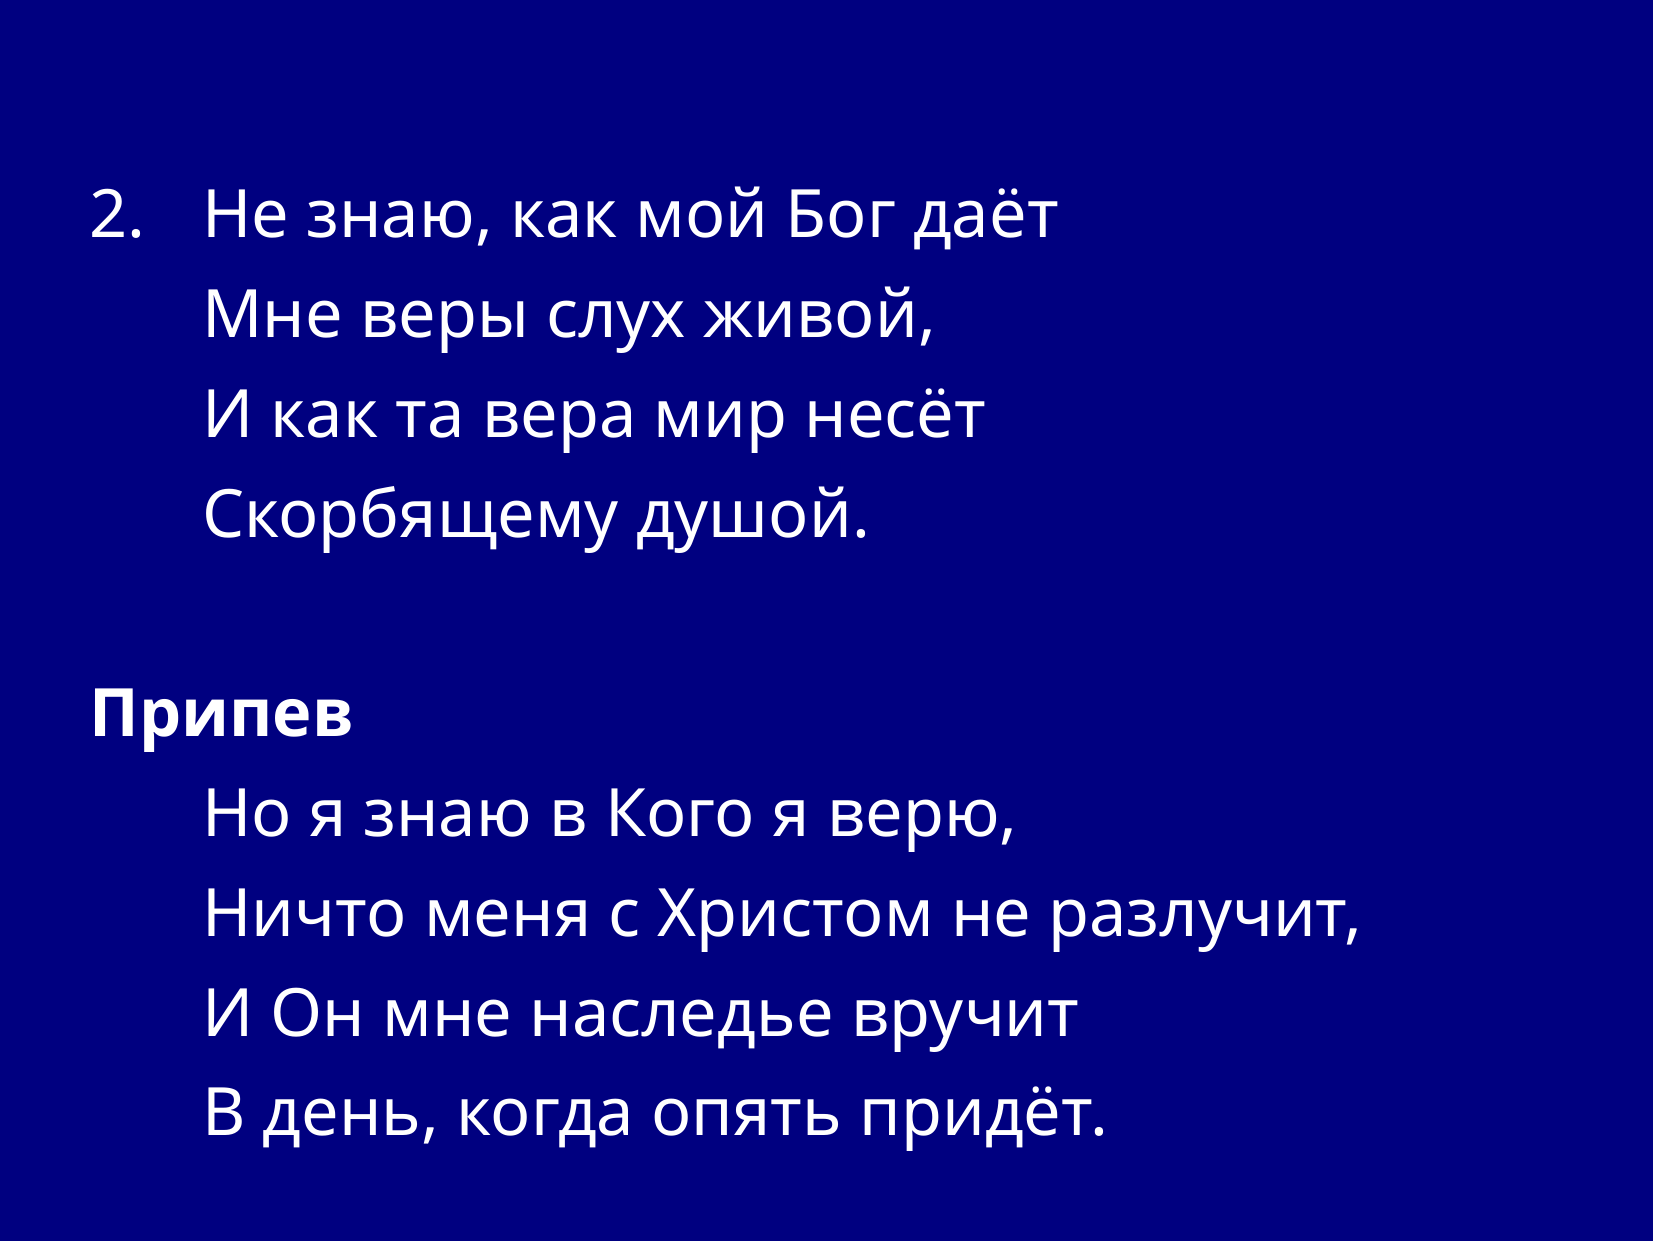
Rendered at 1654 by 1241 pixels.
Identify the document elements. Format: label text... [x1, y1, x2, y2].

text_box 2. Не знаю, как мой Бог даёт Мне веры слух живой, И как та вера мир несёт Скорбящему душой. Припев Но я знаю в Кого я верю, Ничто меня с Христом не разлучит, И Он мне наследье вручит В день, когда опять придёт. [75, 150, 1576, 1163]
